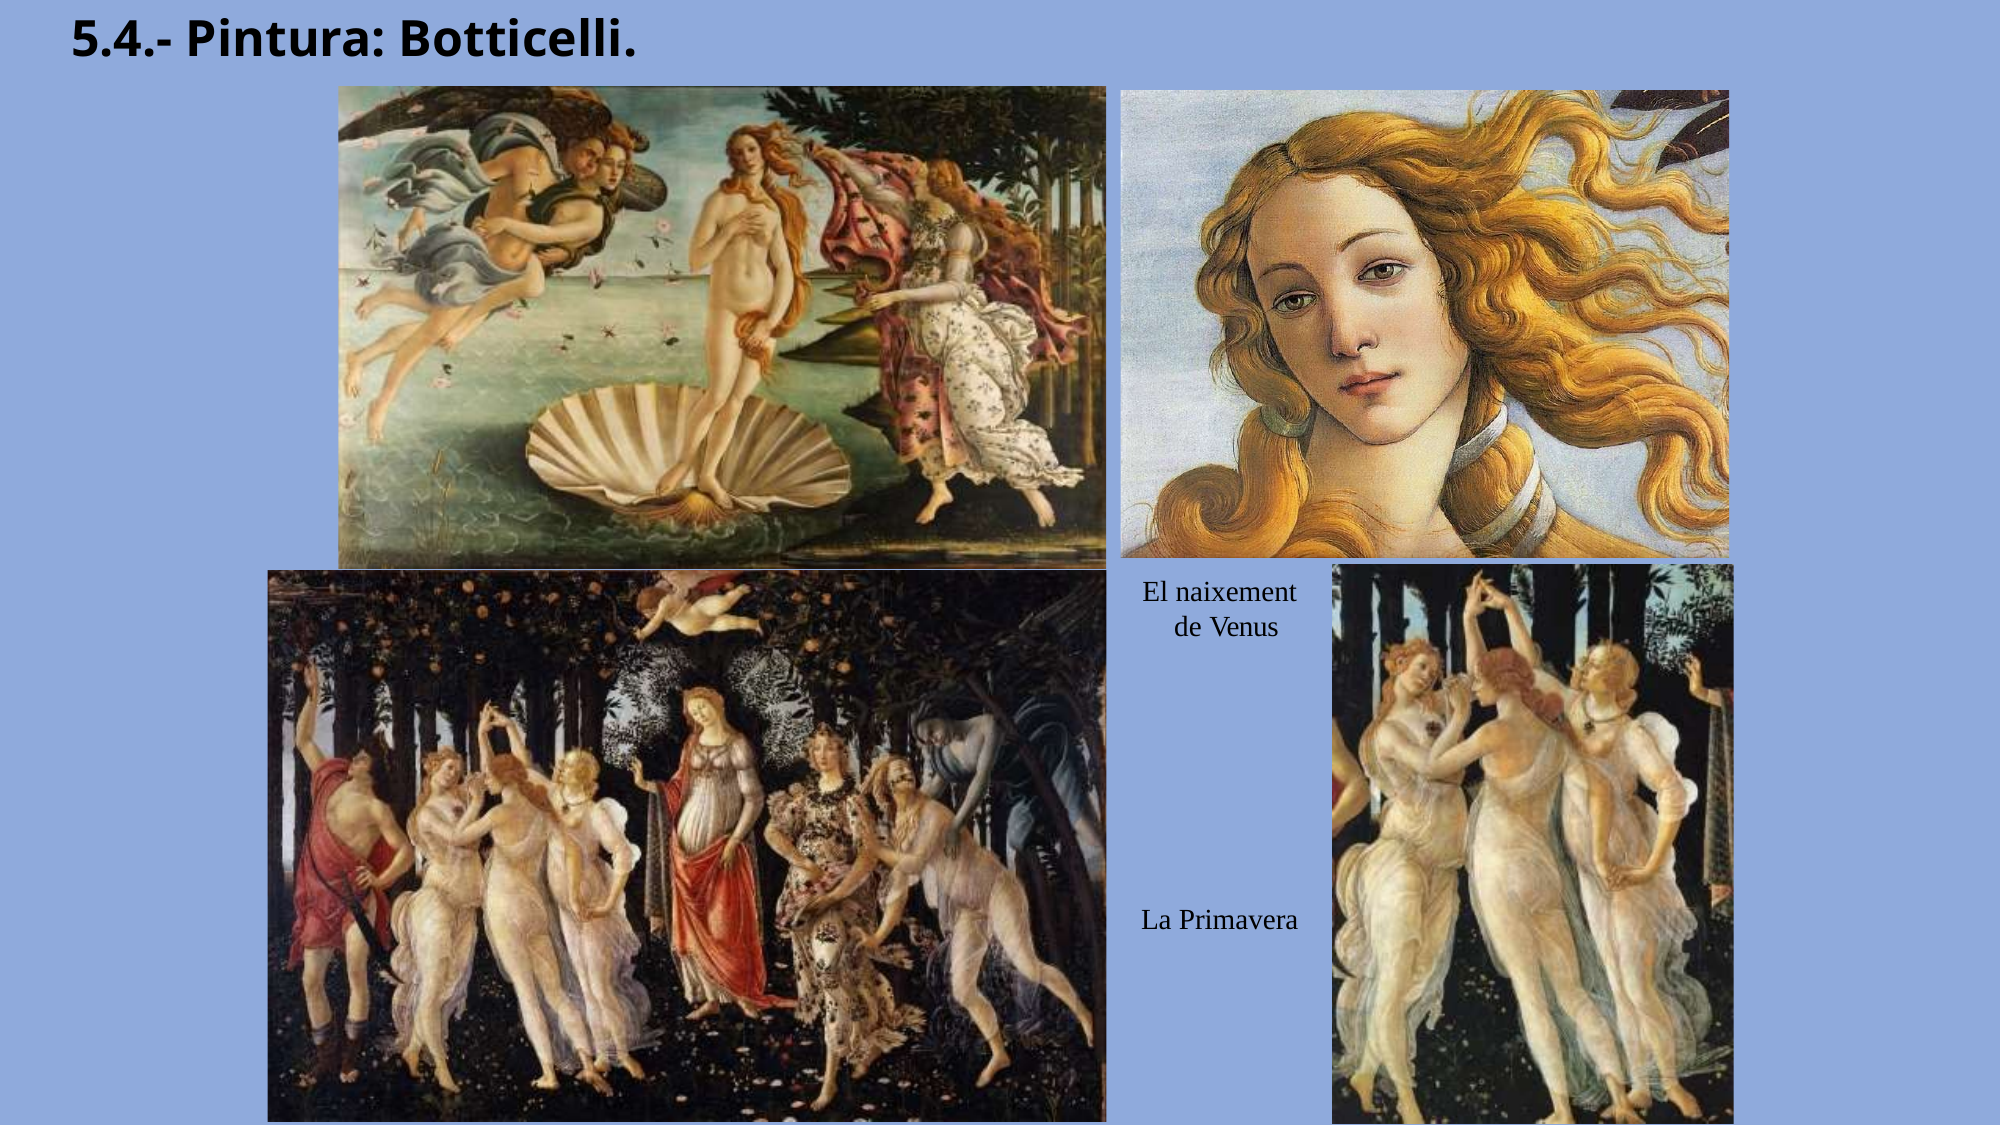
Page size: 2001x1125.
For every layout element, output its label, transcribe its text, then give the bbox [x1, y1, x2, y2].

text_box [1121, 90, 1729, 557]
text_box [268, 570, 1106, 1122]
title 5.4.- Pintura: Botticelli. [69, 4, 1275, 68]
text_box El naixement de Venus [1140, 569, 1300, 644]
text_box [1332, 565, 1734, 1124]
text_box La Primavera [1138, 897, 1302, 936]
text_box [338, 87, 1106, 568]
